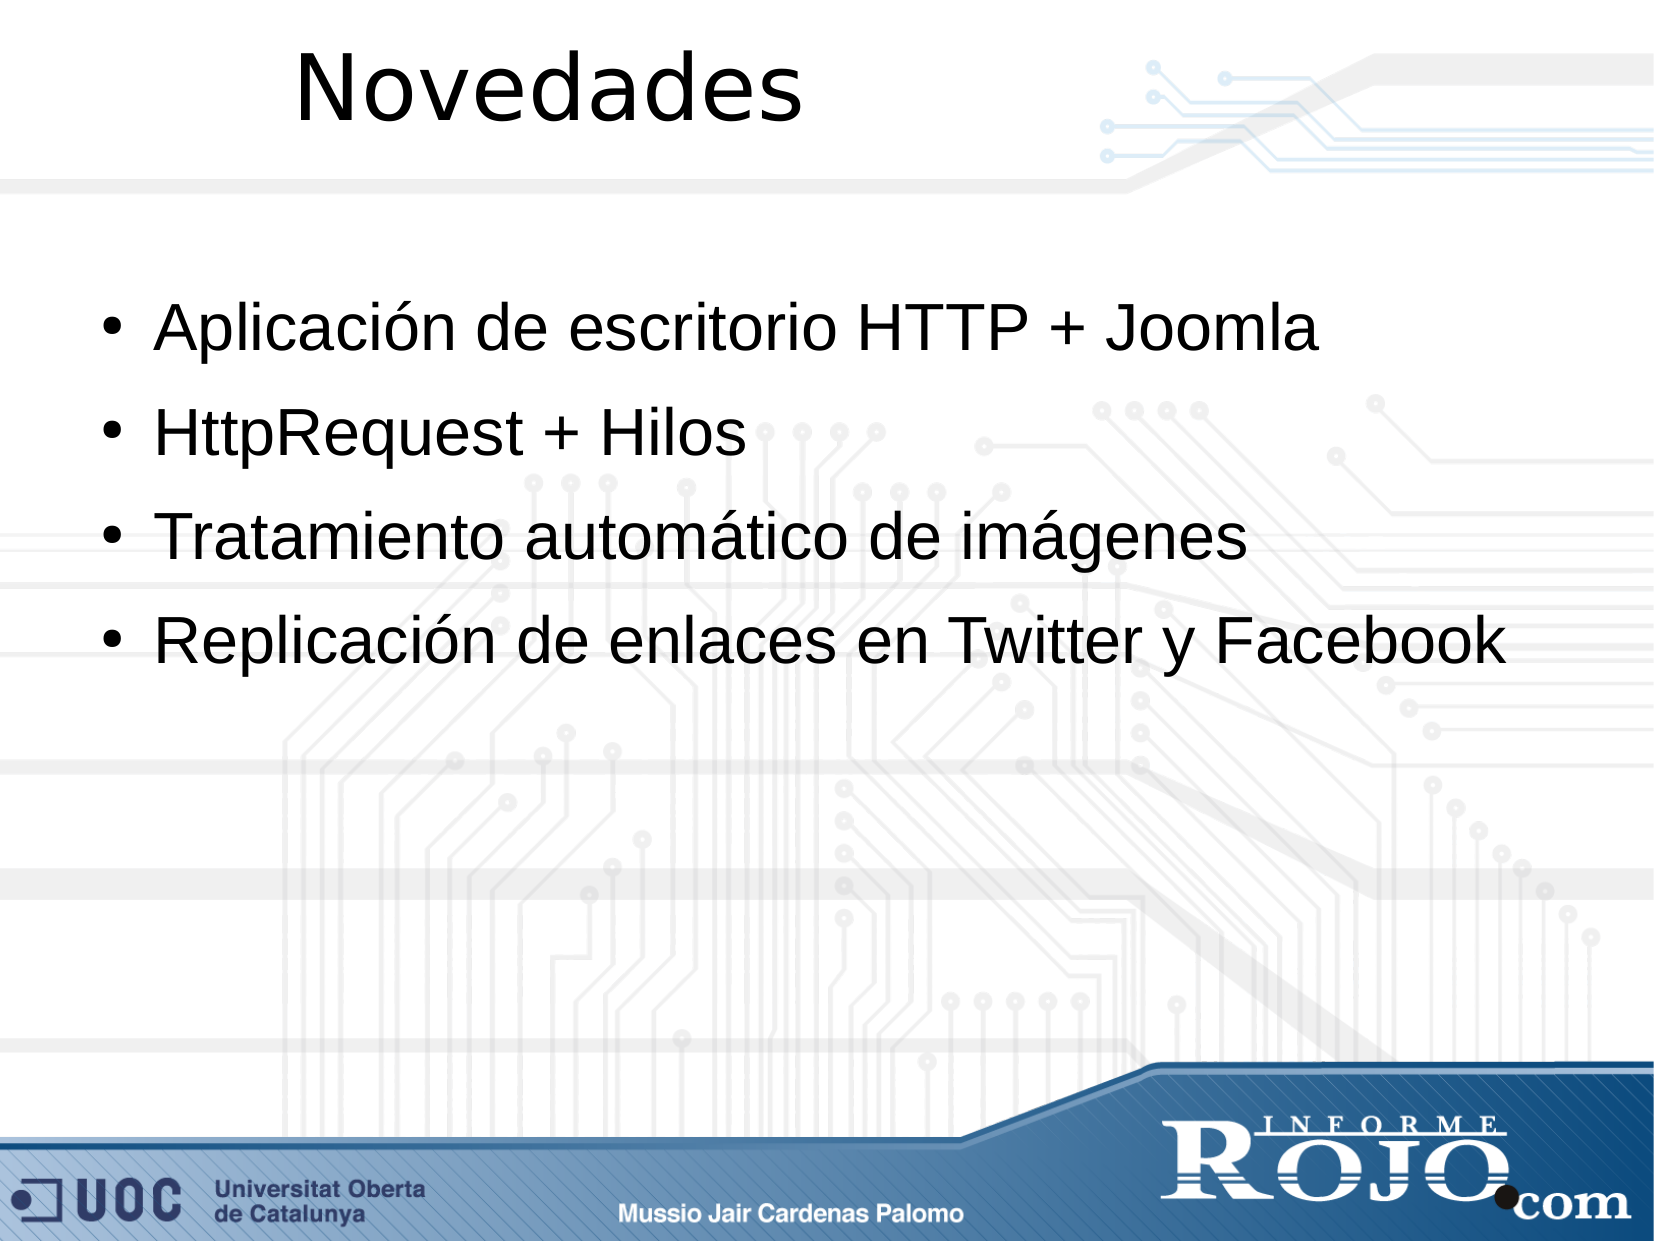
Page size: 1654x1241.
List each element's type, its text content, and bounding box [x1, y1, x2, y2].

list Aplicación de escritorio HTTP + Joomla HttpRequest + Hilos Tratamiento automático de imágenes Replicación de enlaces en Twitter y Facebook [82, 290, 1538, 1010]
picture [0, 0, 1654, 1241]
title Novedades [0, 0, 1099, 178]
